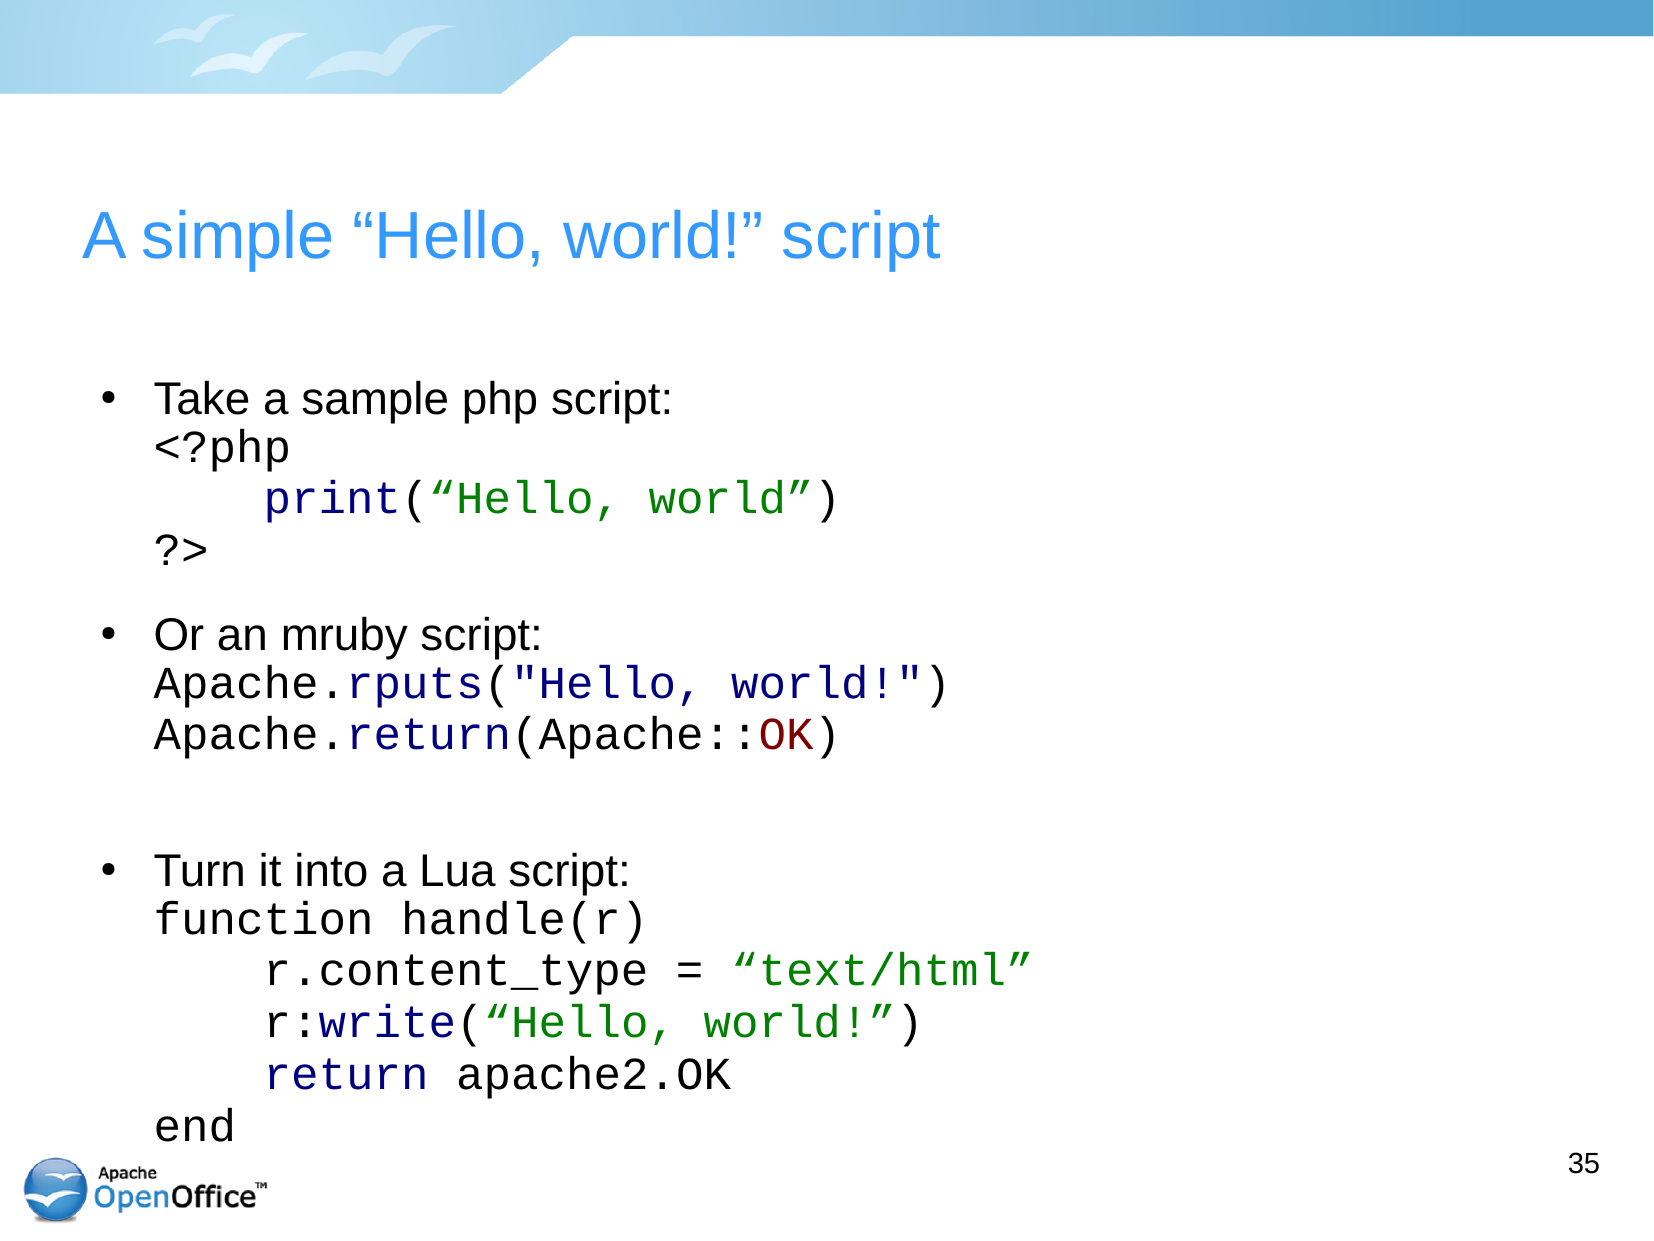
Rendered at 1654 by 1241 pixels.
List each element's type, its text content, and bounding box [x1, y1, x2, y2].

title A simple “Hello, world!” script [82, 132, 1571, 340]
picture [0, 0, 1654, 1241]
list Take a sample php script: <?php print(“Hello, world”) ?> Or an mruby script: Apache.rputs("Hello, world!") Apache.return(Apache::OK) Turn it into a Lua script: function handle(r) r.content_type = “text/html” r:write(“Hello, world!”) return apache2.OK end [82, 372, 1571, 1155]
